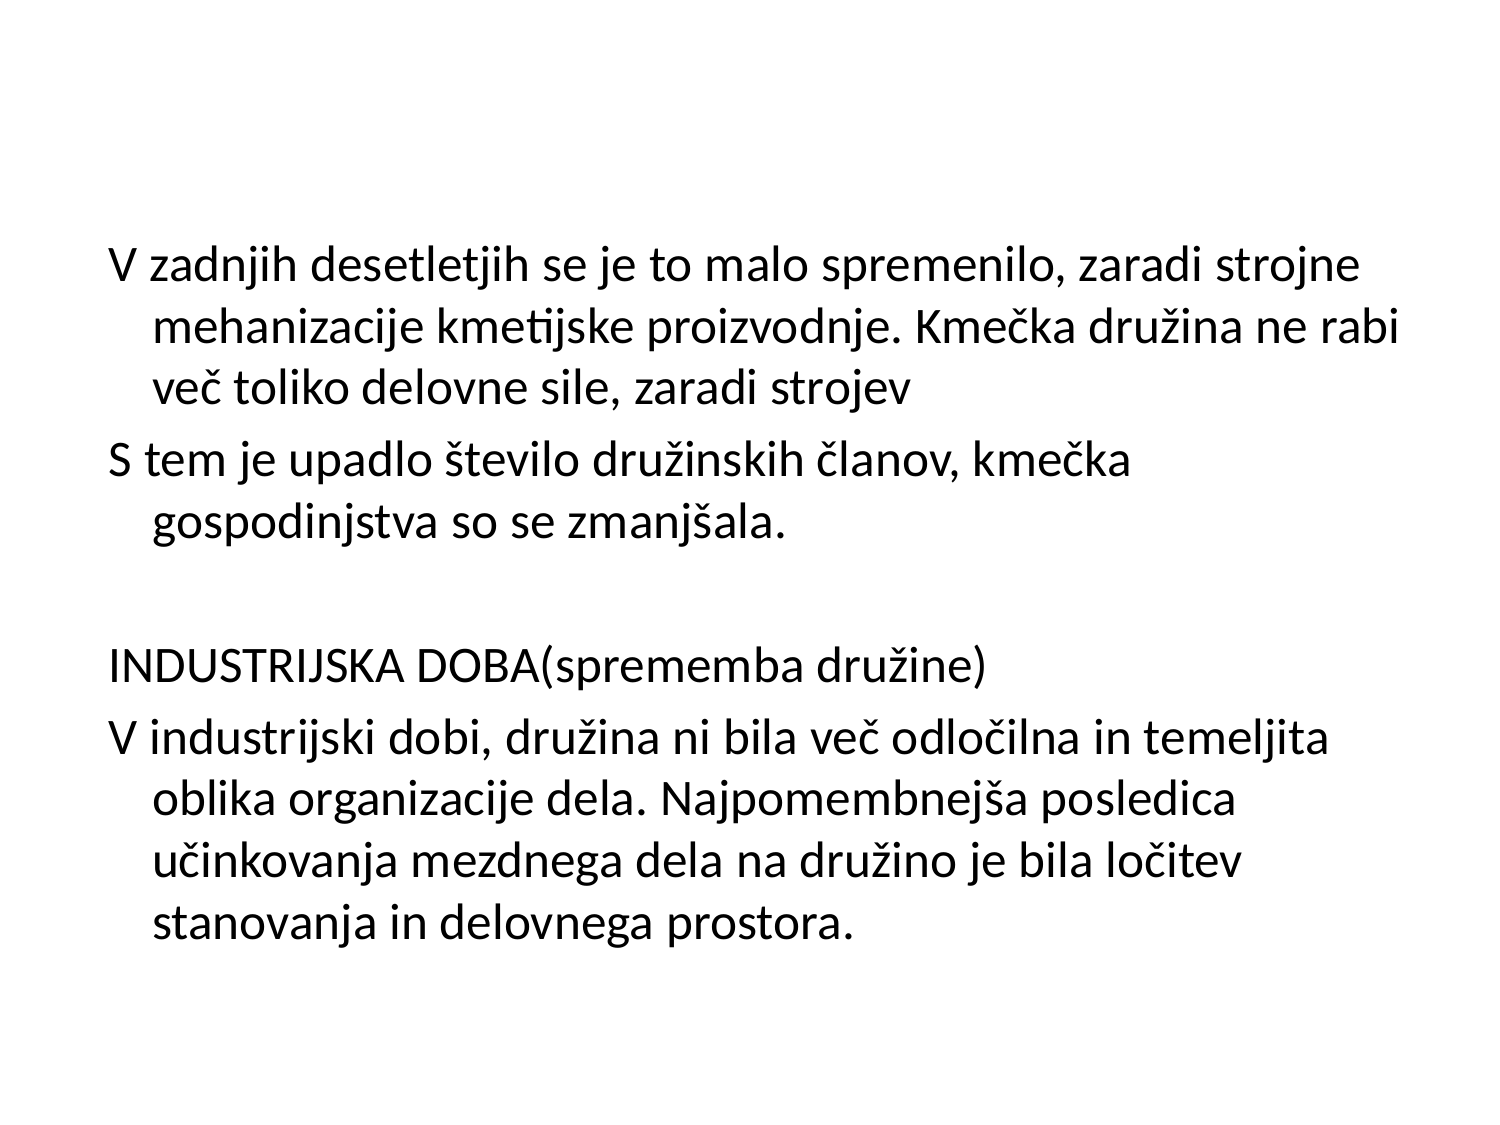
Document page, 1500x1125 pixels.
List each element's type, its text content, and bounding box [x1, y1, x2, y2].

list V zadnjih desetletjih se je to malo spremenilo, zaradi strojne mehanizacije kmetijske proizvodnje. Kmečka družina ne rabi več toliko delovne sile, zaradi strojev S tem je upadlo število družinskih članov, kmečka gospodinjstva so se zmanjšala. INDUSTRIJSKA DOBA(sprememba družine) V industrijski dobi, družina ni bila več odločilna in temeljita oblika organizacije dela. Najpomembnejša posledica učinkovanja mezdnega dela na družino je bila ločitev stanovanja in delovnega prostora. [93, 222, 1444, 966]
